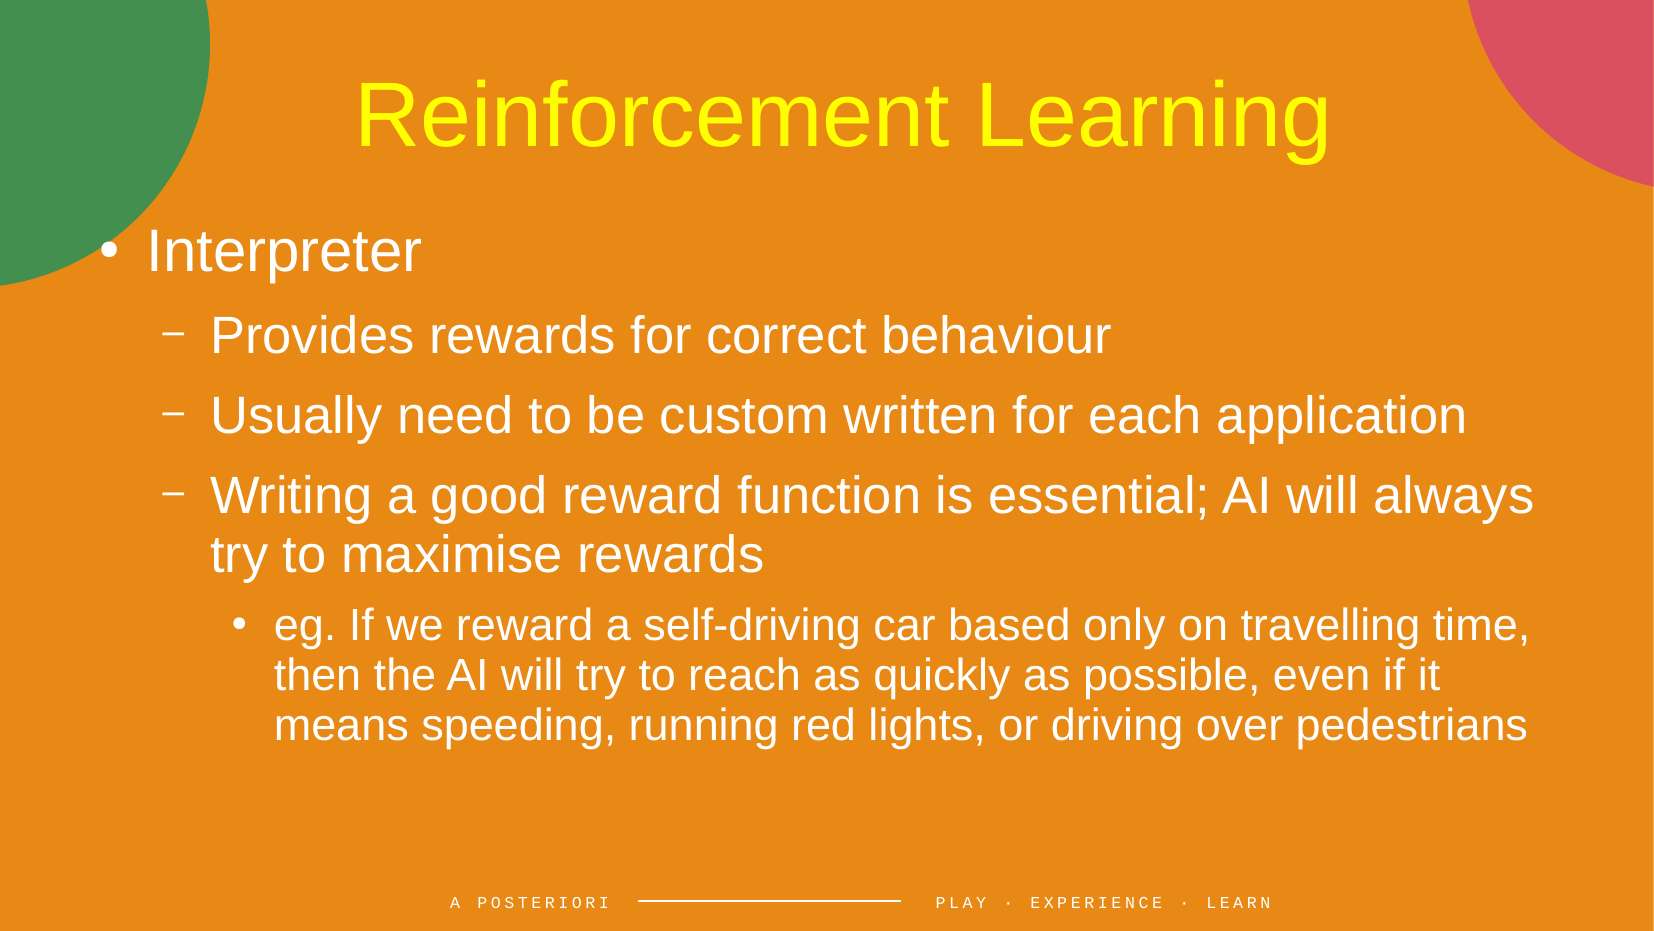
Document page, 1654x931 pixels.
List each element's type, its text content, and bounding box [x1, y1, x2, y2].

list Interpreter Provides rewards for correct behaviour Usually need to be custom written for each application Writing a good reward function is essential; AI will always try to maximise rewards eg. If we reward a self-driving car based only on travelling time, then the AI will try to reach as quickly as possible, even if it means speeding, running red lights, or driving over pedestrians [82, 217, 1571, 758]
title Reinforcement Learning [187, 37, 1501, 193]
